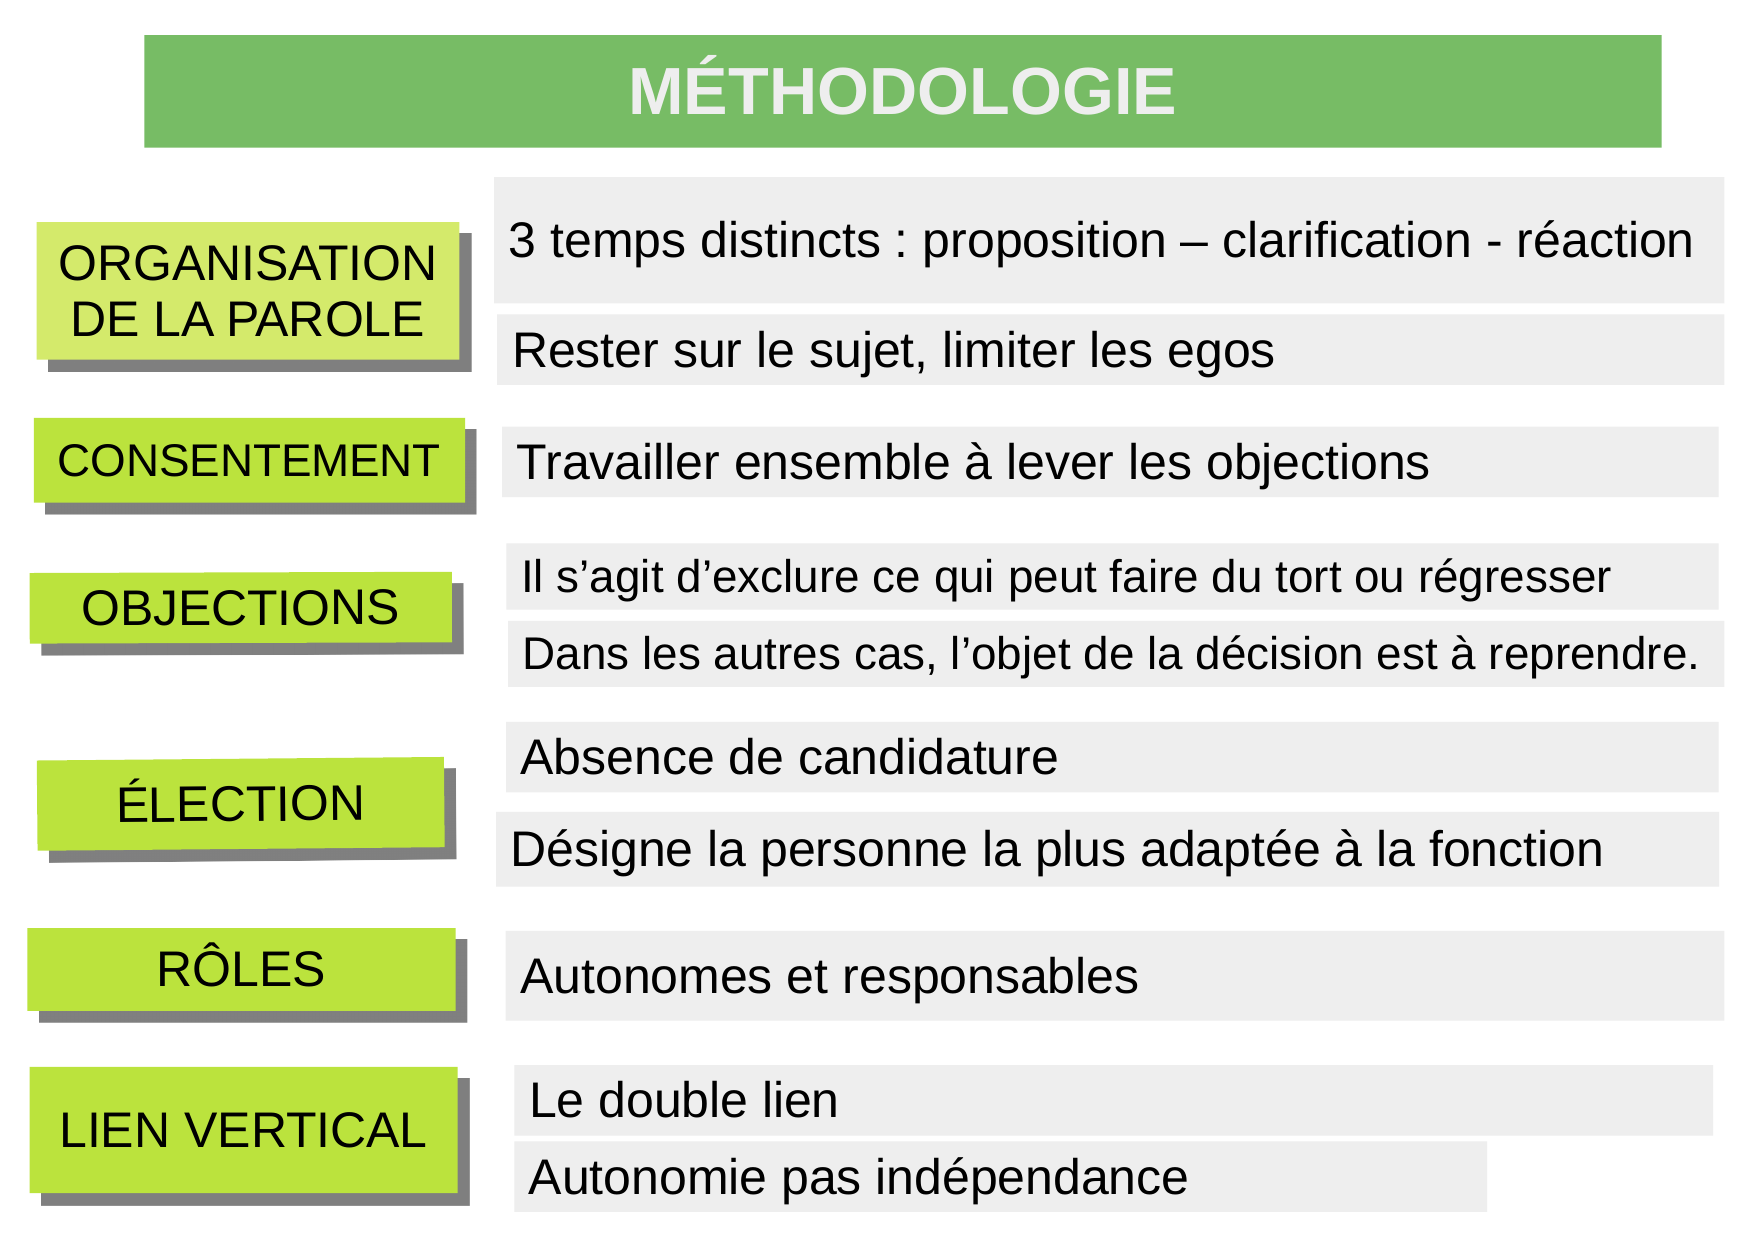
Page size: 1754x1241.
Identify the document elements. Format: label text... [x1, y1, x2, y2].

text_box Rester sur le sujet, limiter les egos [497, 314, 1725, 385]
text_box Le double lien [514, 1065, 1714, 1136]
text_box OBJECTIONS [29, 571, 453, 644]
text_box Autonomie pas indépendance [514, 1141, 1488, 1212]
text_box Désigne la personne la plus adaptée à la fonction [496, 811, 1720, 887]
title MÉTHODOLOGIE [144, 35, 1662, 148]
text_box Il s’agit d’exclure ce qui peut faire du tort ou régresser [506, 543, 1719, 610]
text_box Autonomes et responsables [505, 930, 1725, 1021]
text_box Dans les autres cas, l’objet de la décision est à reprendre. [508, 620, 1725, 687]
text_box Absence de candidature [506, 721, 1719, 793]
text_box RÔLES [27, 928, 456, 1011]
text_box LIEN VERTICAL [29, 1066, 458, 1194]
text_box Travailler ensemble à lever les objections [502, 426, 1719, 498]
text_box 3 temps distincts : proposition – clarification - réaction [494, 177, 1725, 304]
text_box CONSENTEMENT [33, 417, 466, 503]
text_box ORGANISATION DE LA PAROLE [36, 222, 460, 360]
text_box ÉLECTION [36, 756, 445, 851]
